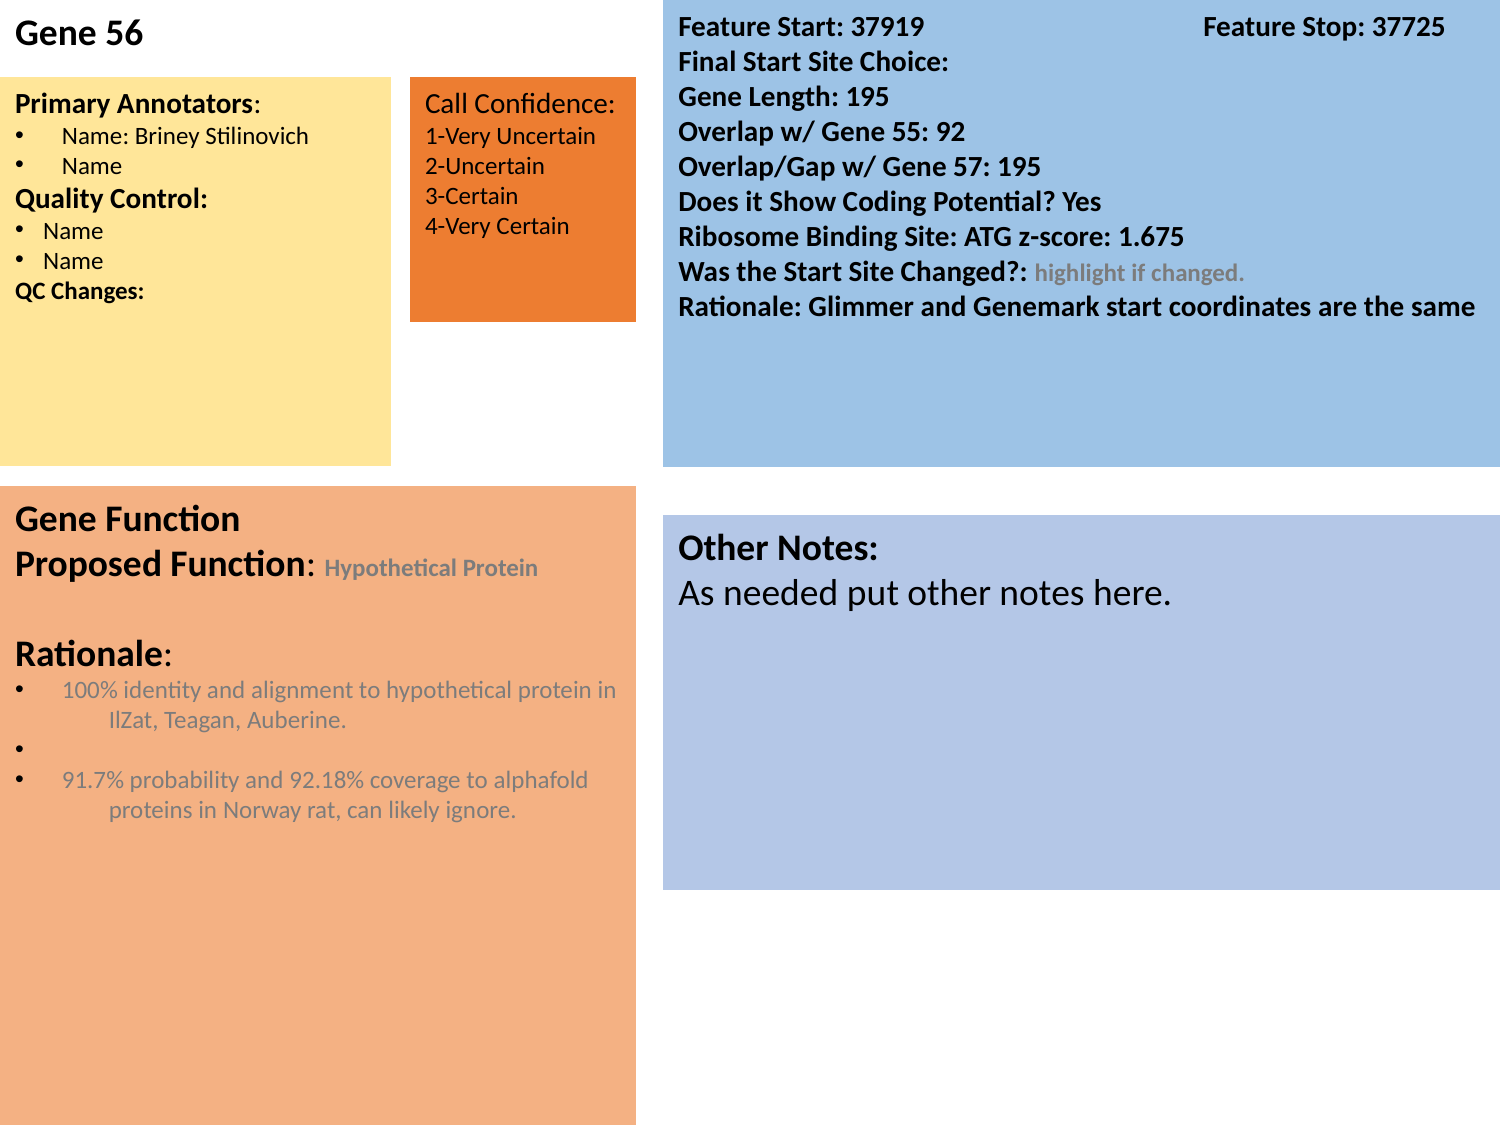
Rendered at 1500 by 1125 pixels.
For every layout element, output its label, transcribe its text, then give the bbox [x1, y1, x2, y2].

text_box Other Notes: As needed put other notes here. [663, 515, 1500, 890]
text_box Gene Function Proposed Function: Hypothetical Protein Rationale: 100% identity and alignment to hypothetical protein in IlZat, Teagan, Auberine. 91.7% probability and 92.18% coverage to alphafold proteins in Norway rat, can likely ignore. [0, 486, 636, 1125]
text_box Call Confidence: 1-Very Uncertain 2-Uncertain 3-Certain 4-Very Certain [410, 77, 636, 322]
text_box Feature Start: 37919 Feature Stop: 37725 Final Start Site Choice: Gene Length: 195 Overlap w/ Gene 55: 92 Overlap/Gap w/ Gene 57: 195 Does it Show Coding Potential? Yes Ribosome Binding Site: ATG z-score: 1.675 Was the Start Site Changed?: highlight if changed. Rationale: Glimmer and Genemark start coordinates are the same [663, 0, 1500, 467]
text_box Primary Annotators: Name: Briney Stilinovich Name Quality Control: Name Name QC Changes: [0, 77, 391, 466]
text_box Gene 56 [0, 0, 160, 61]
